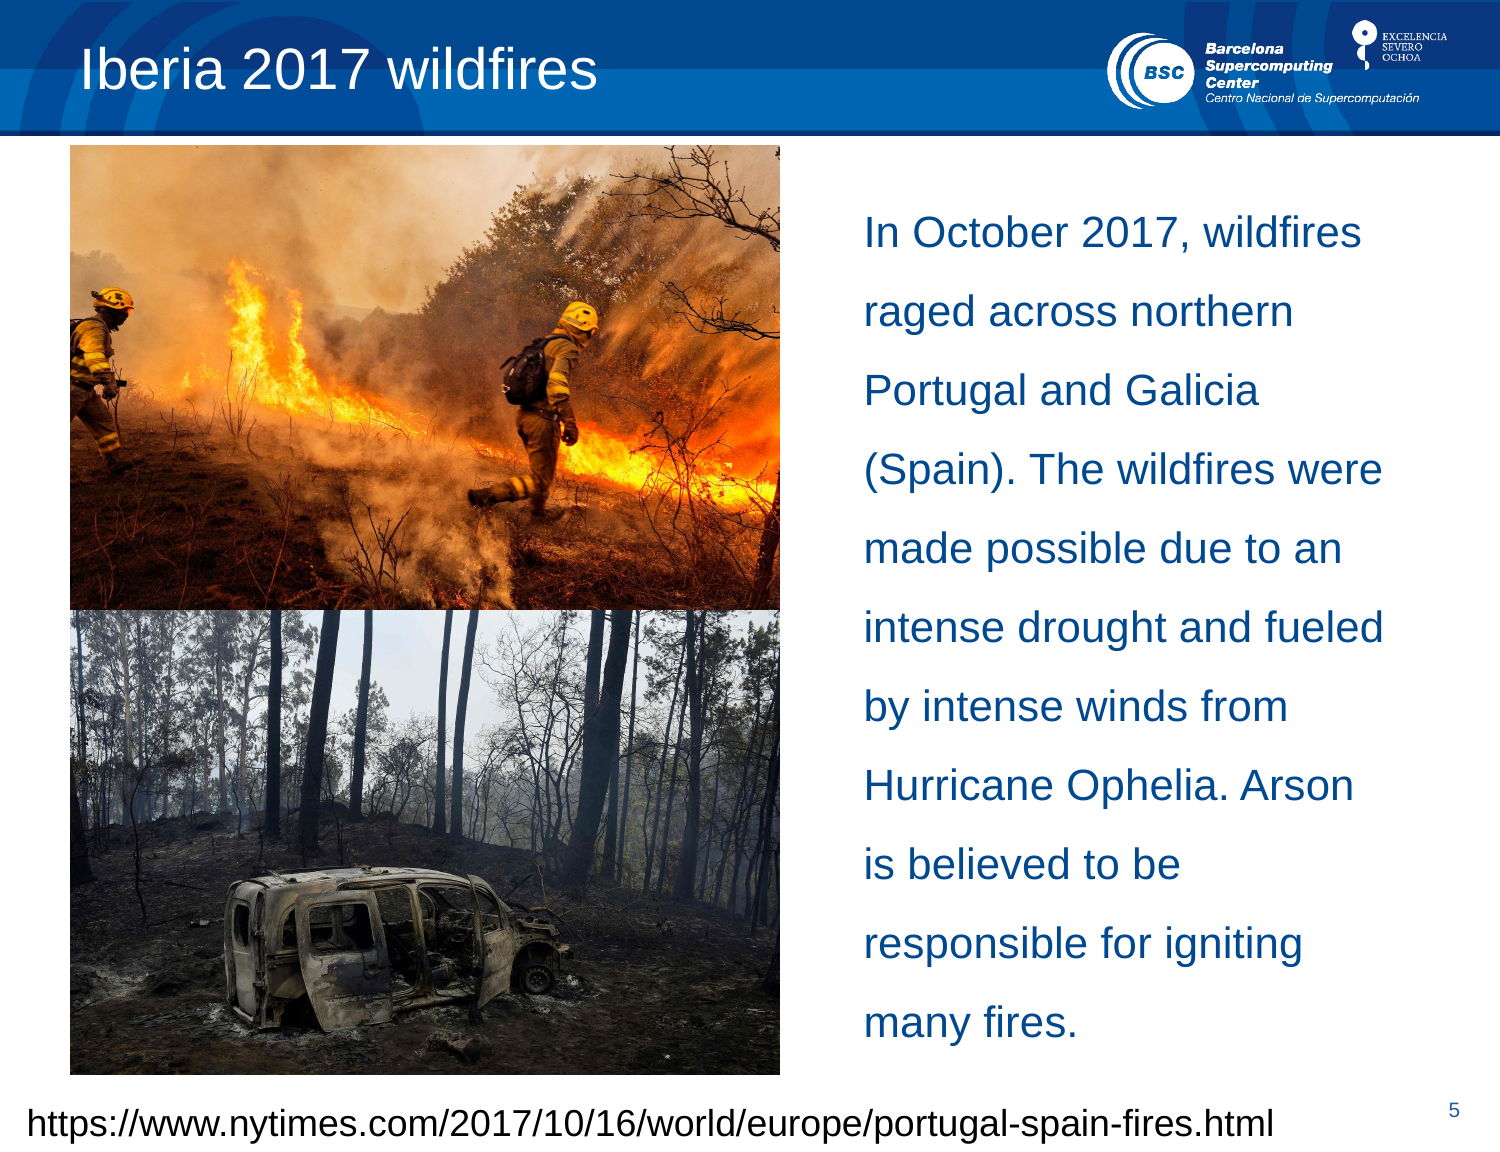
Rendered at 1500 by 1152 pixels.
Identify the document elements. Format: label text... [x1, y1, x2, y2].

title Iberia 2017 wildfires [65, 23, 1081, 139]
text_box https://www.nytimes.com/2017/10/16/world/europe/portugal-spain-fires.html [11, 1095, 1290, 1152]
picture [70, 145, 780, 1075]
list In October 2017, wildfires raged across northern Portugal and Galicia (Spain). The wildfires were made possible due to an intense drought and fueled by intense winds from Hurricane Ophelia. Arson is believed to be responsible for igniting many fires. [791, 169, 1406, 1075]
picture [0, 0, 1500, 136]
